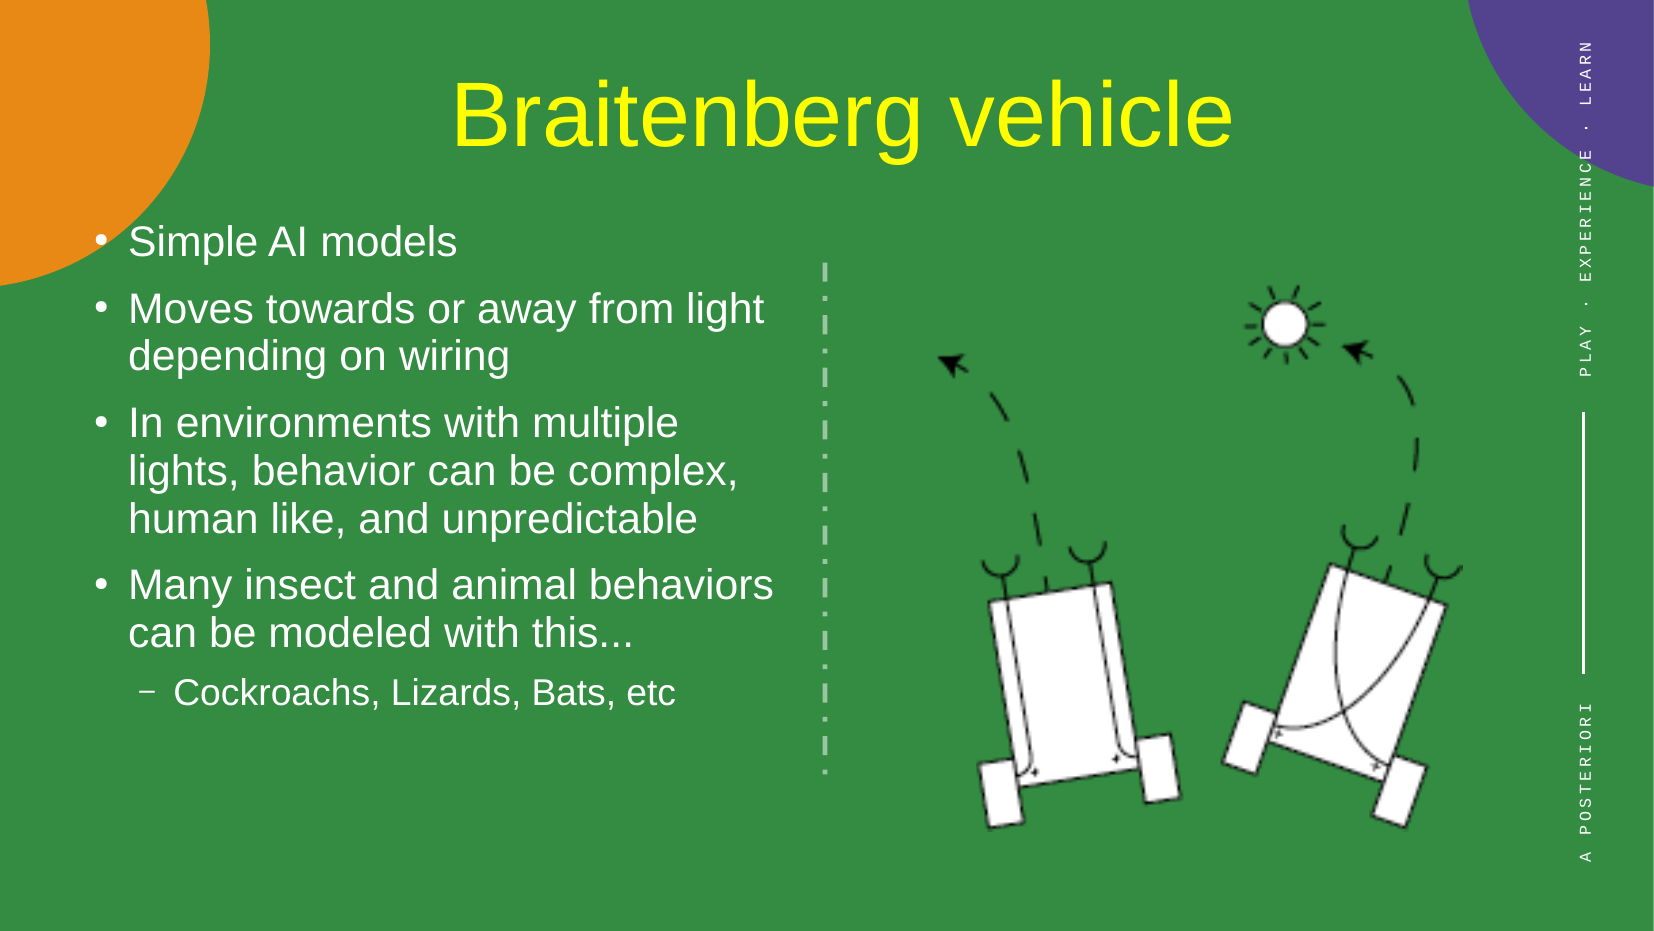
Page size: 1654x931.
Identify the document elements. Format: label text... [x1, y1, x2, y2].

title Braitenberg vehicle [187, 37, 1501, 193]
picture [937, 284, 1463, 832]
list Simple AI models Moves towards or away from light depending on wiring In environments with multiple lights, behavior can be complex, human like, and unpredictable Many insect and animal behaviors can be modeled with this... Cockroachs, Lizards, Bats, etc [82, 217, 788, 758]
